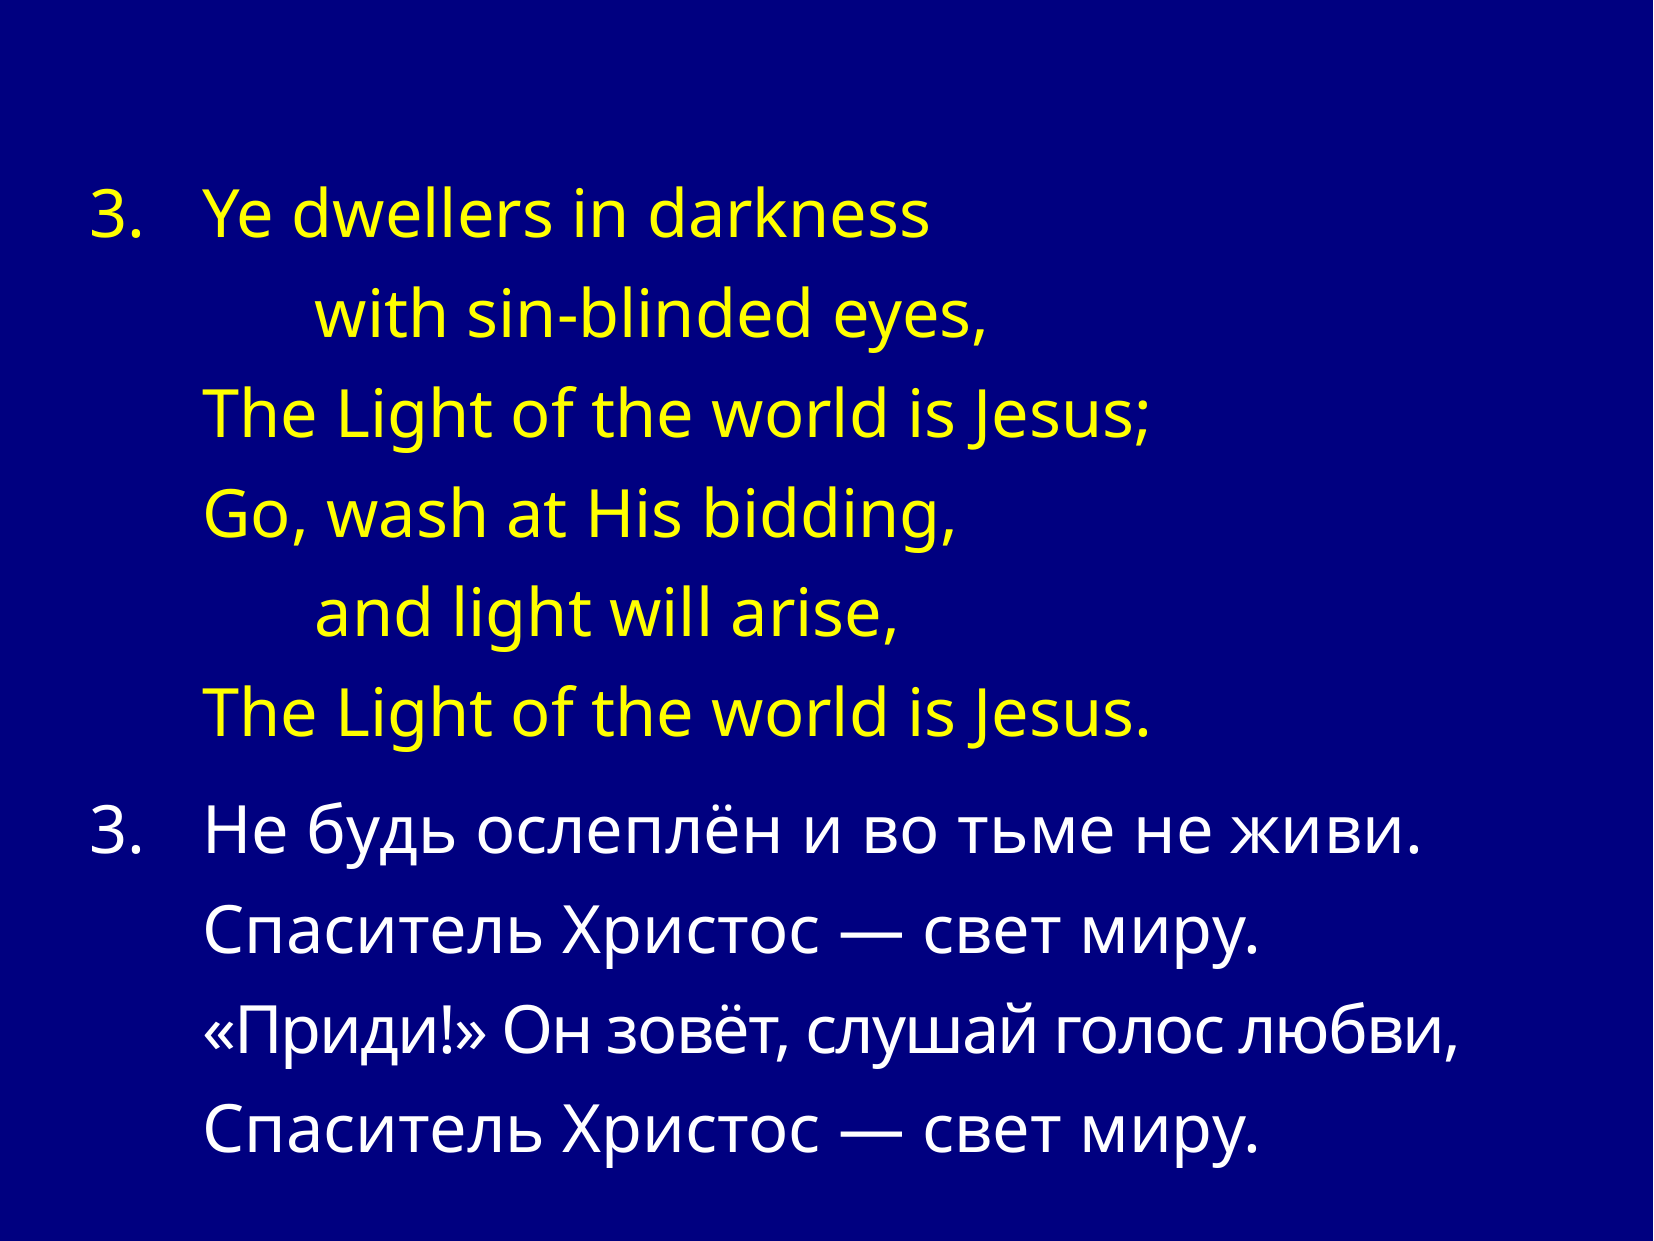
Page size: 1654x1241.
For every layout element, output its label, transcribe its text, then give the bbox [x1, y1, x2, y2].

text_box 3. Ye dwellers in darkness with sin-blinded eyes, The Light of the world is Jesus; Go, wash at His bidding, and light will arise, The Light of the world is Jesus. [75, 150, 1576, 675]
text_box 3. Не будь ослеплён и во тьме не живи. Спаситель Христос — свет миру. «Приди!» Он зовёт, слушай голос любви, Спаситель Христос — свет миру. [75, 675, 1653, 1163]
